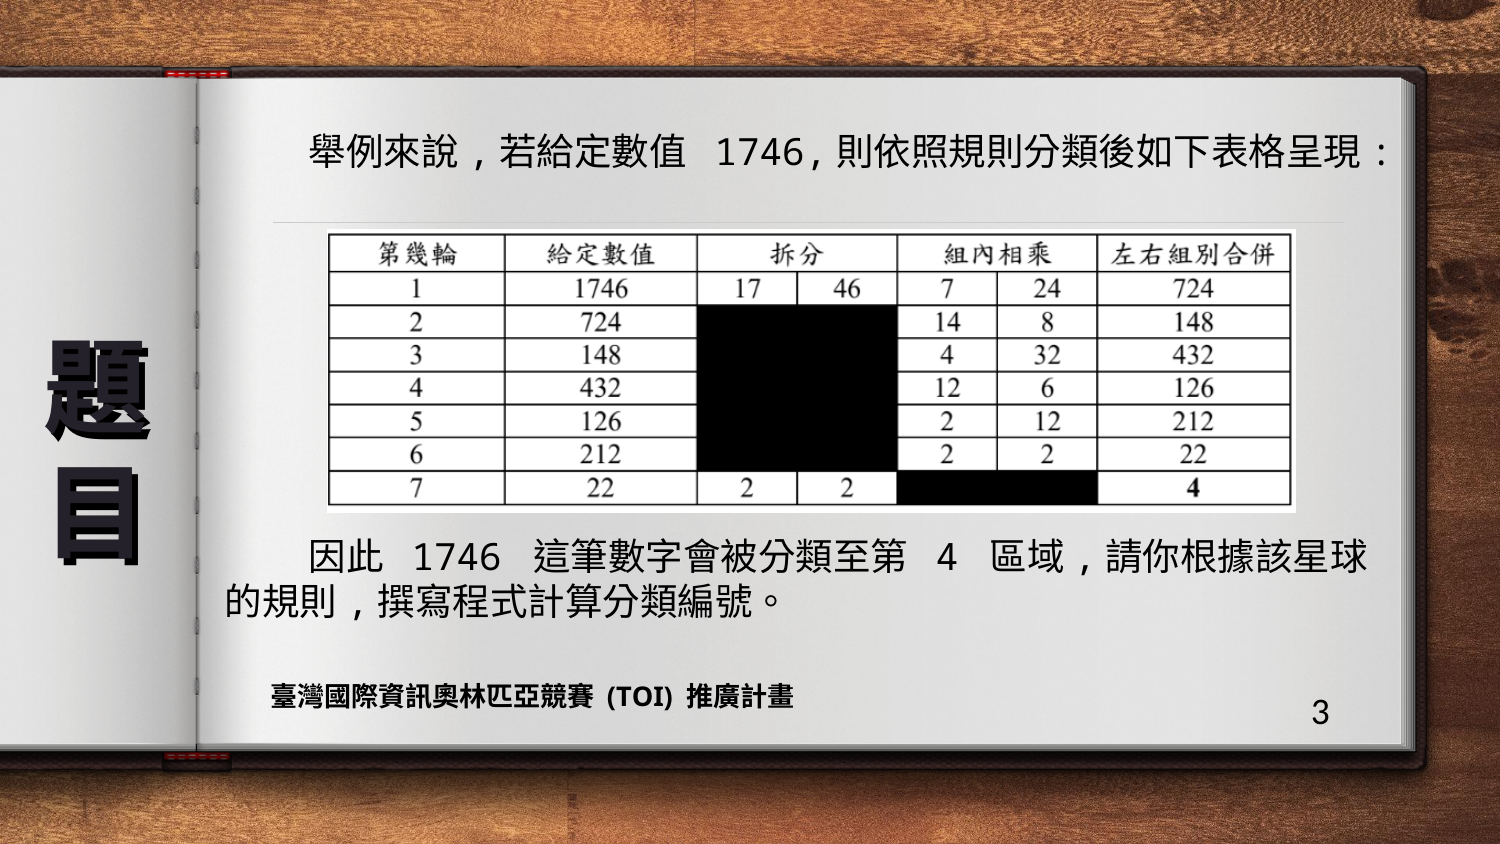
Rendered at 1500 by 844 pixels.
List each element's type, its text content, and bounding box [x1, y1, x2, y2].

title 題 目 [28, 306, 209, 552]
text_box [1295, 672, 1386, 737]
text_box 舉例來說,若給定數值 1746,則依照規則分類後如下表格呈現: 因此 1746 這筆數字會被分類至第 4 區域,請你根據該星球的規則,撰寫程式計算分類編號。 [209, 75, 1416, 637]
picture [327, 229, 1296, 513]
